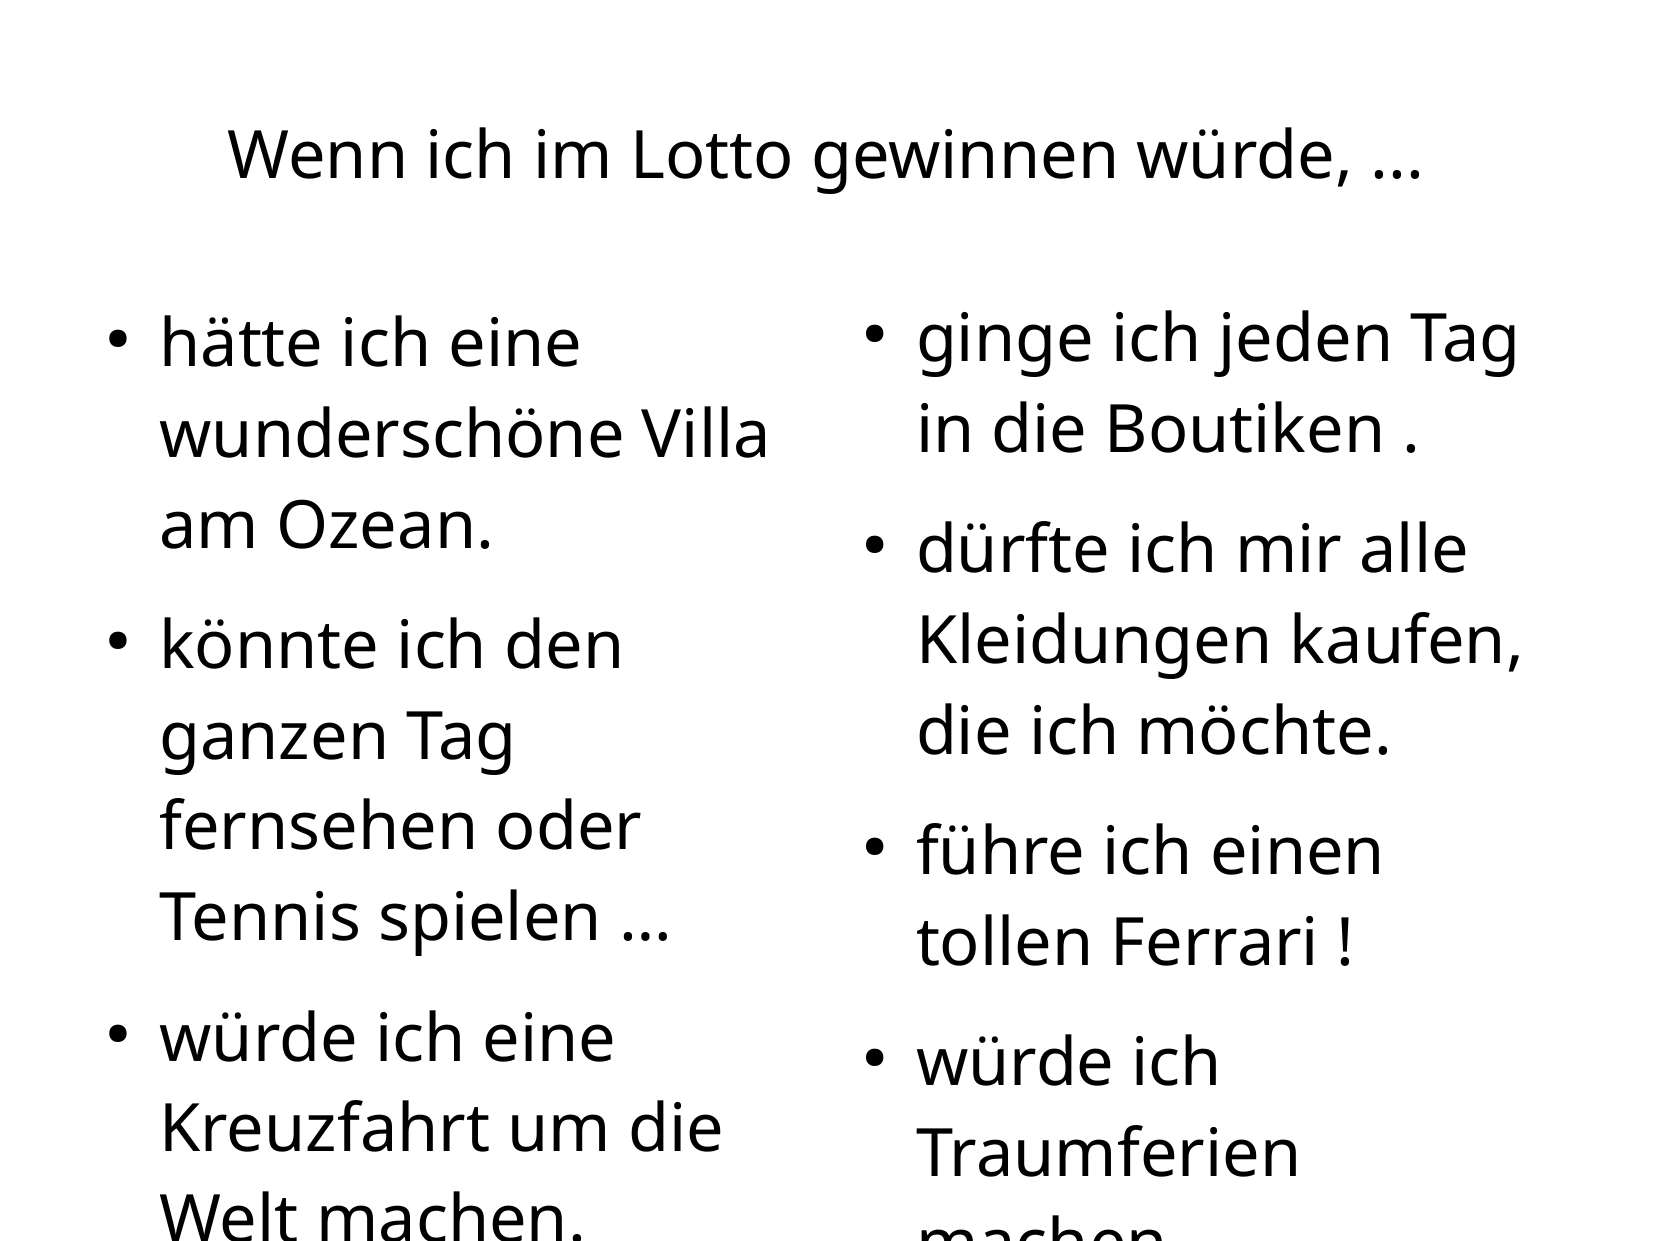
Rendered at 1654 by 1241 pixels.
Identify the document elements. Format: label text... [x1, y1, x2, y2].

list hätte ich eine wunderschöne Villa am Ozean. könnte ich den ganzen Tag fernsehen oder Tennis spielen … würde ich eine Kreuzfahrt um die Welt machen. [88, 295, 815, 1114]
list ginge ich jeden Tag in die Boutiken . dürfte ich mir alle Kleidungen kaufen, die ich möchte. führe ich einen tollen Ferrari ! würde ich Traumferien machen. [845, 290, 1572, 1094]
title Wenn ich im Lotto gewinnen würde, ... [82, 49, 1571, 257]
